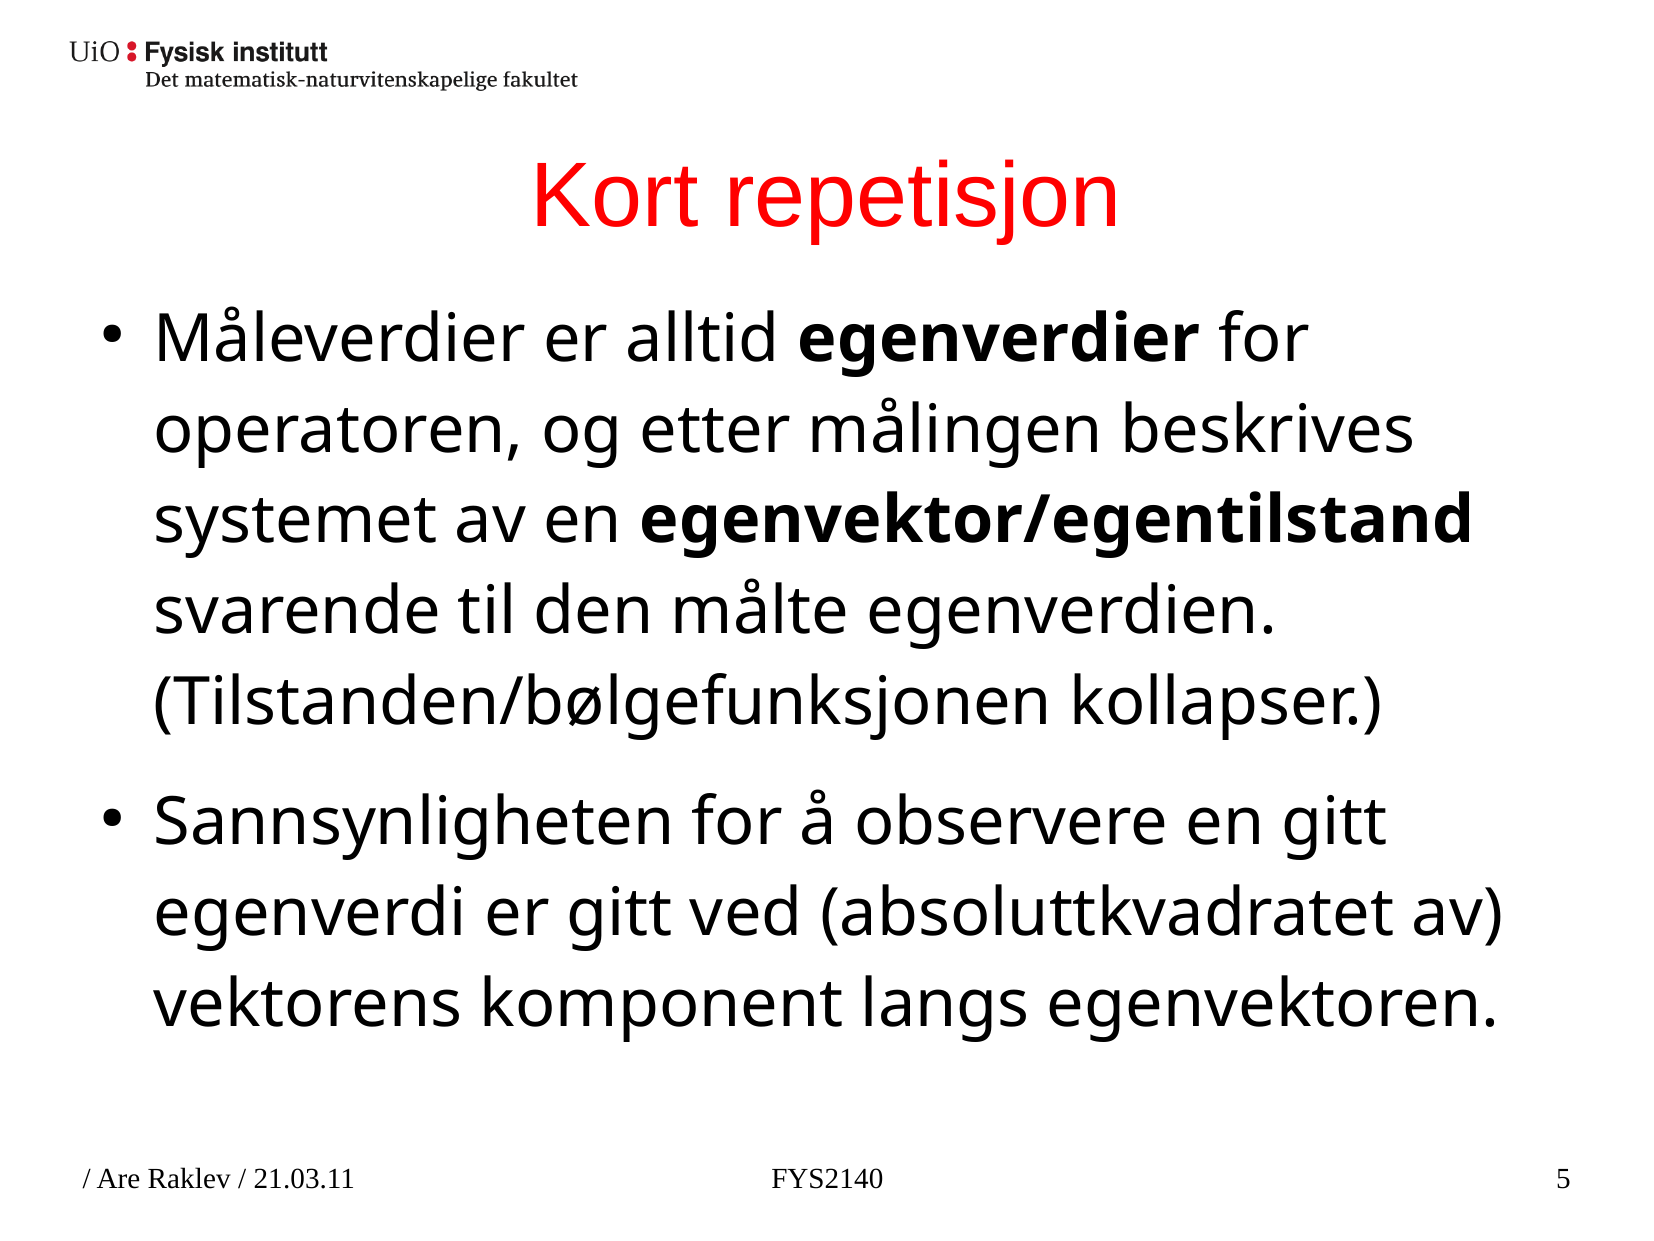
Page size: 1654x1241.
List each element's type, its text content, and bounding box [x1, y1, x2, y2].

title Kort repetisjon [82, 90, 1571, 290]
list Måleverdier er alltid egenverdier for operatoren, og etter målingen beskrives systemet av en egenvektor/egentilstand svarende til den målte egenverdien. (Tilstanden/bølgefunksjonen kollapser.) Sannsynligheten for å observere en gitt egenverdi er gitt ved (absoluttkvadratet av) vektorens komponent langs egenvektoren. [82, 290, 1576, 1094]
picture [68, 37, 581, 93]
